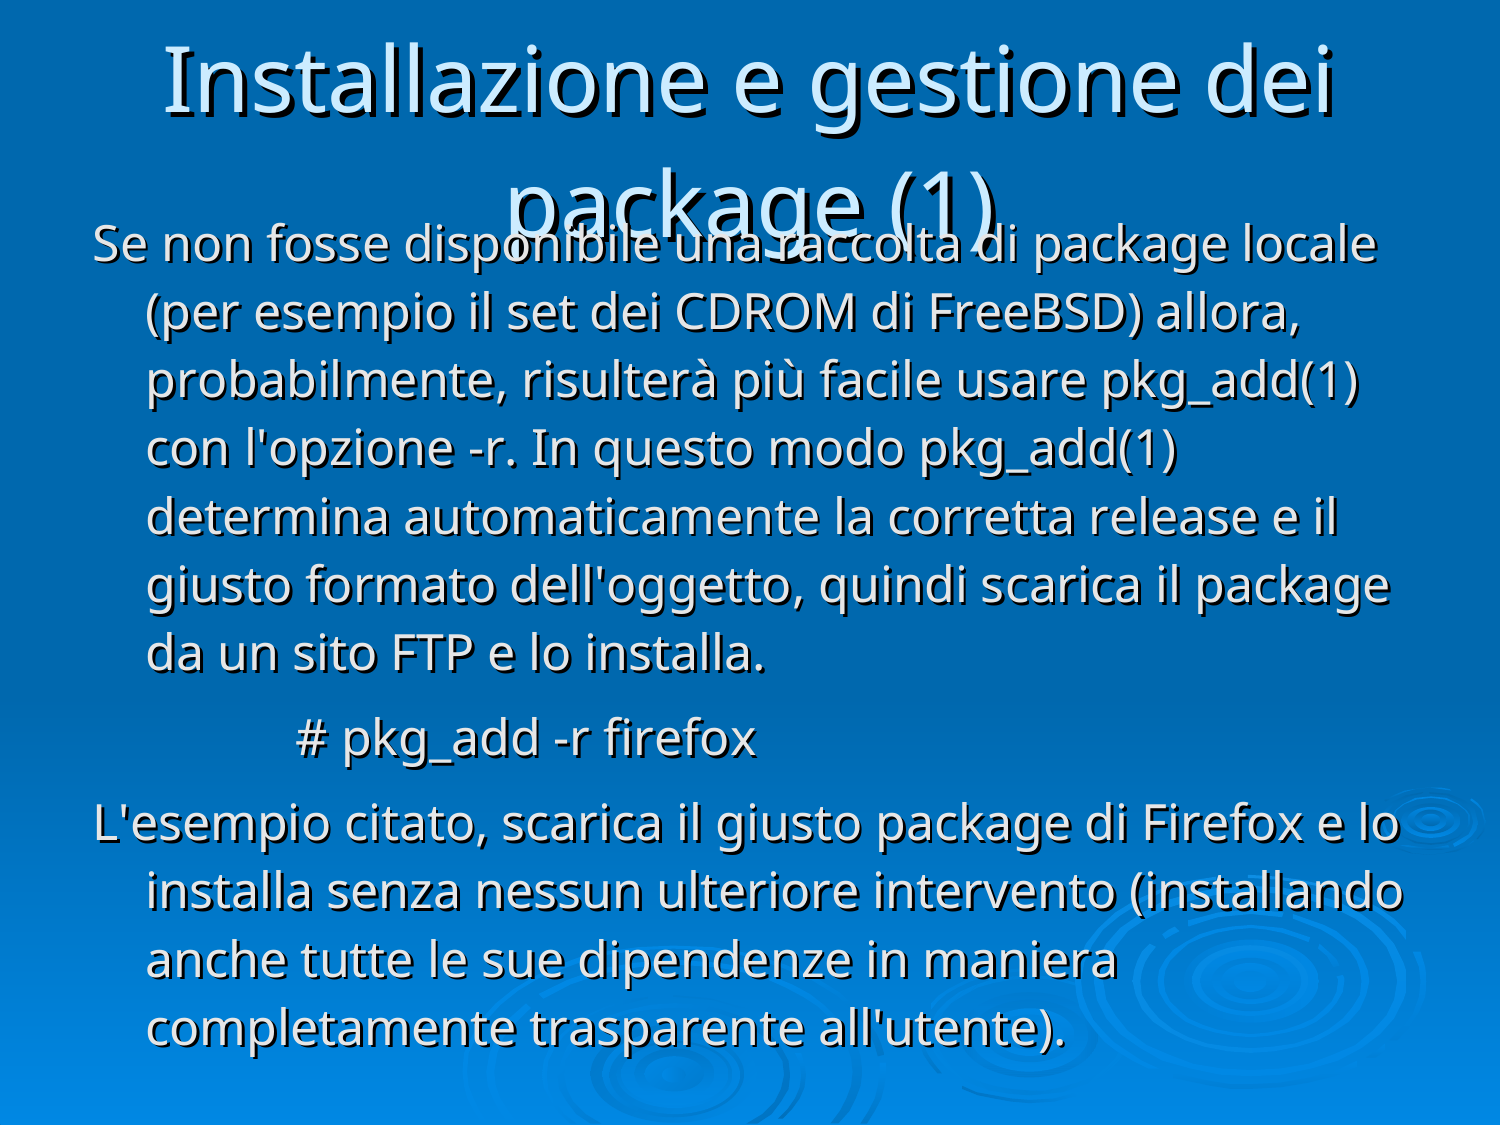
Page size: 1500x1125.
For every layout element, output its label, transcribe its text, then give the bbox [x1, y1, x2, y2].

title Installazione e gestione dei package (1) [75, 21, 1426, 255]
subtitle Se non fosse disponibile una raccolta di package locale (per esempio il set dei CDROM di FreeBSD) allora, probabilmente, risulterà più facile usare pkg_add(1) con l'opzione -r. In questo modo pkg_add(1) determina automaticamente la corretta release e il giusto formato dell'oggetto, quindi scarica il package da un sito FTP e lo installa. # pkg_add -r firefox L'esempio citato, scarica il giusto package di Firefox e lo installa senza nessun ulteriore intervento (installando anche tutte le sue dipendenze in maniera completamente trasparente all'utente). [75, 255, 1426, 1012]
